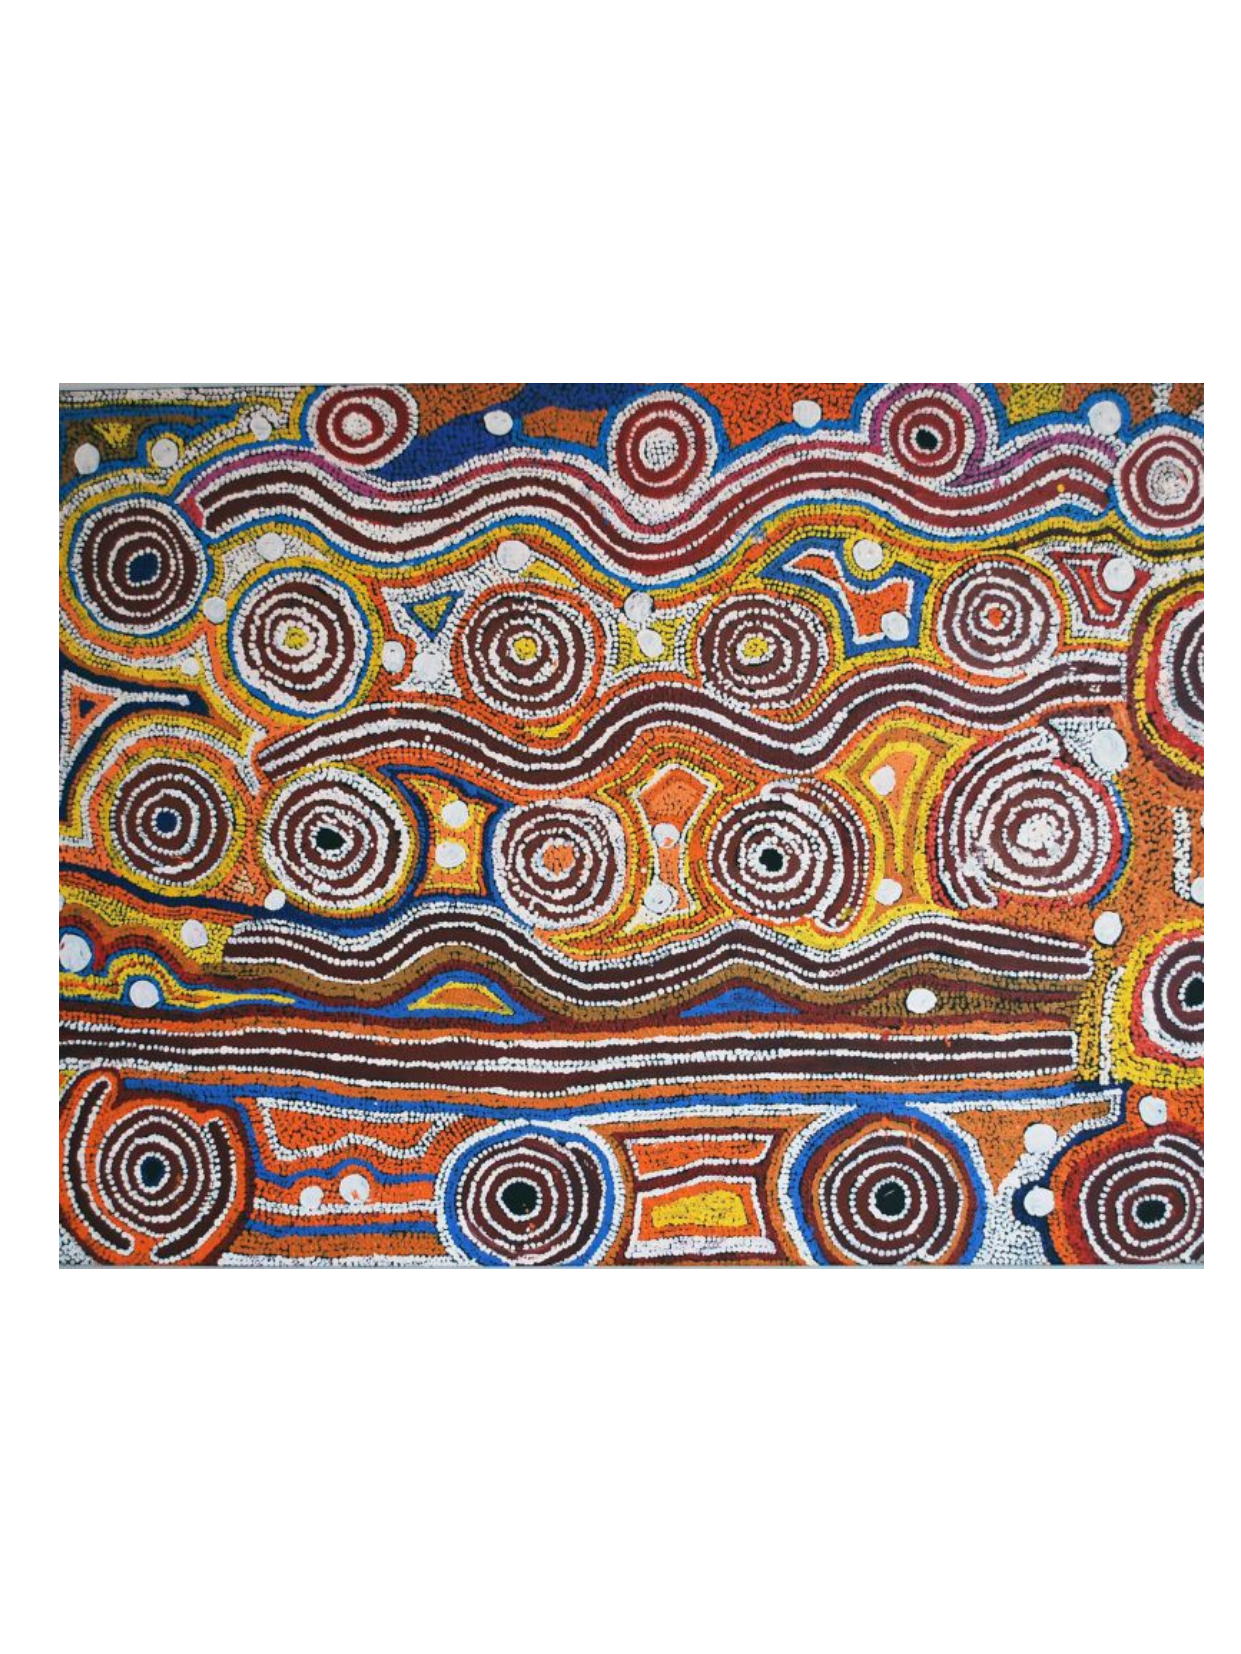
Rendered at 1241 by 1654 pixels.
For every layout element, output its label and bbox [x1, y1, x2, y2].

picture [59, 383, 1204, 1269]
